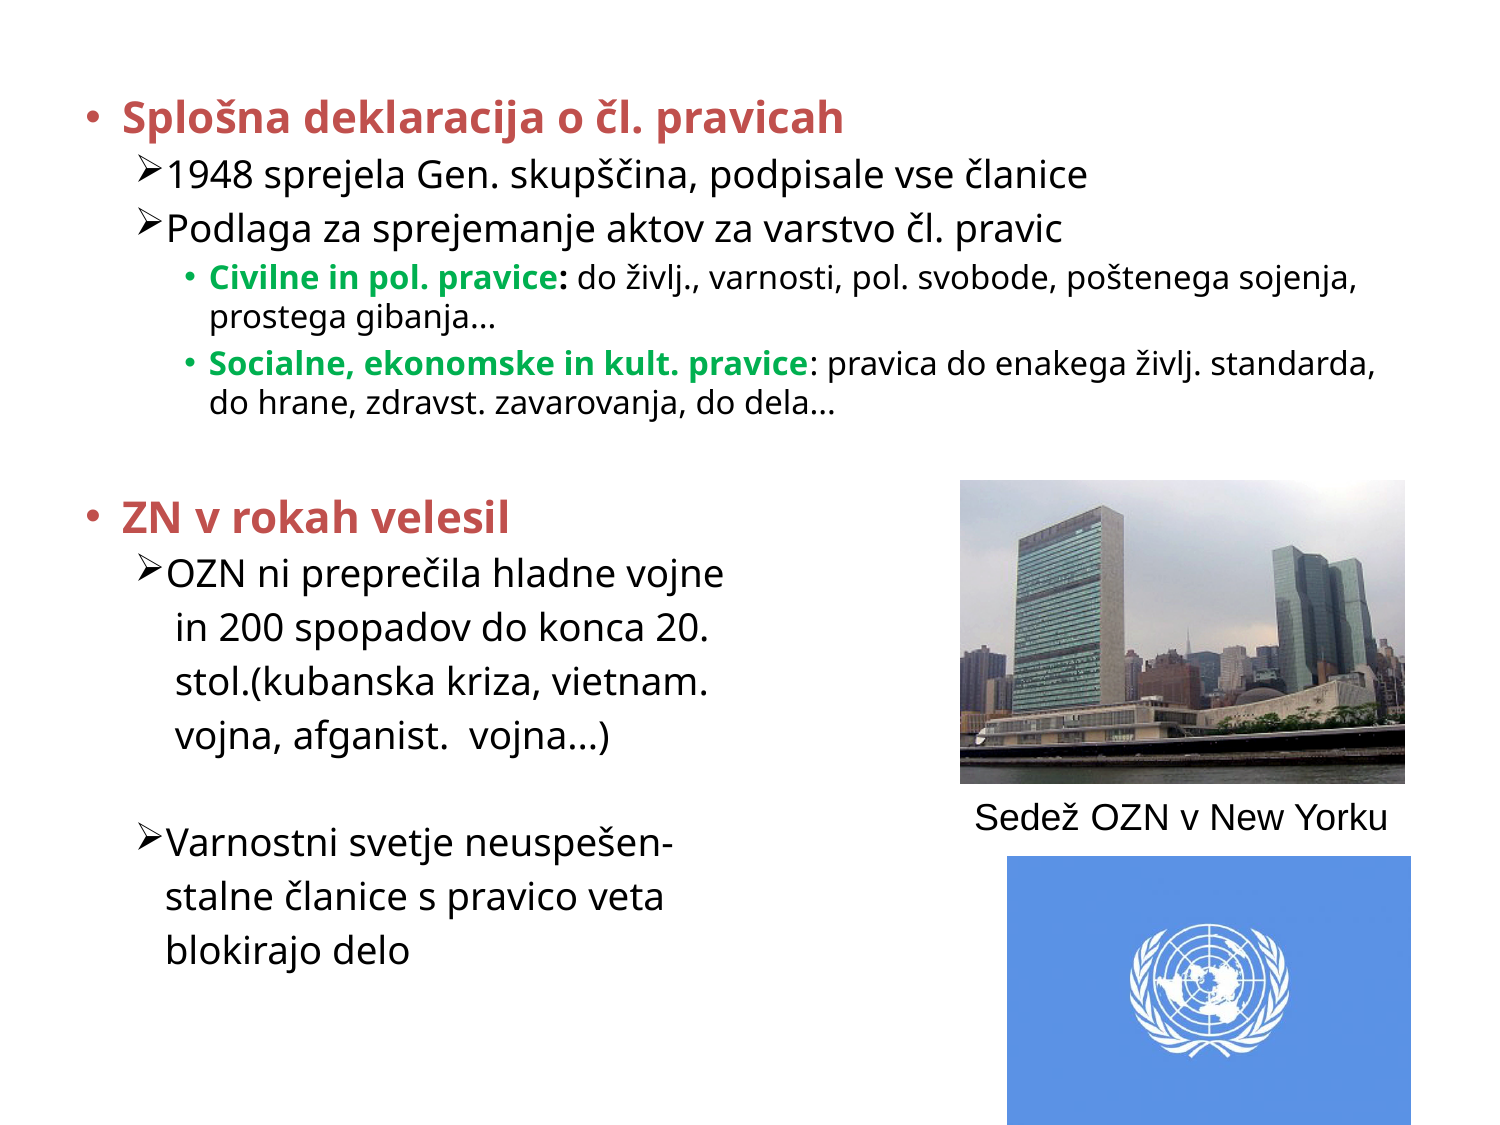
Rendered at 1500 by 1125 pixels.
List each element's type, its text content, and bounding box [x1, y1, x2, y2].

text_box Sedež OZN v New Yorku [959, 785, 1404, 845]
picture [960, 480, 1405, 784]
picture [1007, 856, 1411, 1125]
list Splošna deklaracija o čl. pravicah 1948 sprejela Gen. skupščina, podpisale vse članice Podlaga za sprejemanje aktov za varstvo čl. pravic Civilne in pol. pravice: do življ., varnosti, pol. svobode, poštenega sojenja, prostega gibanja... Socialne, ekonomske in kult. pravice: pravica do enakega življ. standarda, do hrane, zdravst. zavarovanja, do dela... ZN v rokah velesil OZN ni preprečila hladne vojne in 200 spopadov do konca 20. stol.(kubanska kriza, vietnam. vojna, afganist. vojna...) Varnostni svetje neuspešen- stalne članice s pravico veta blokirajo delo [70, 82, 1421, 985]
